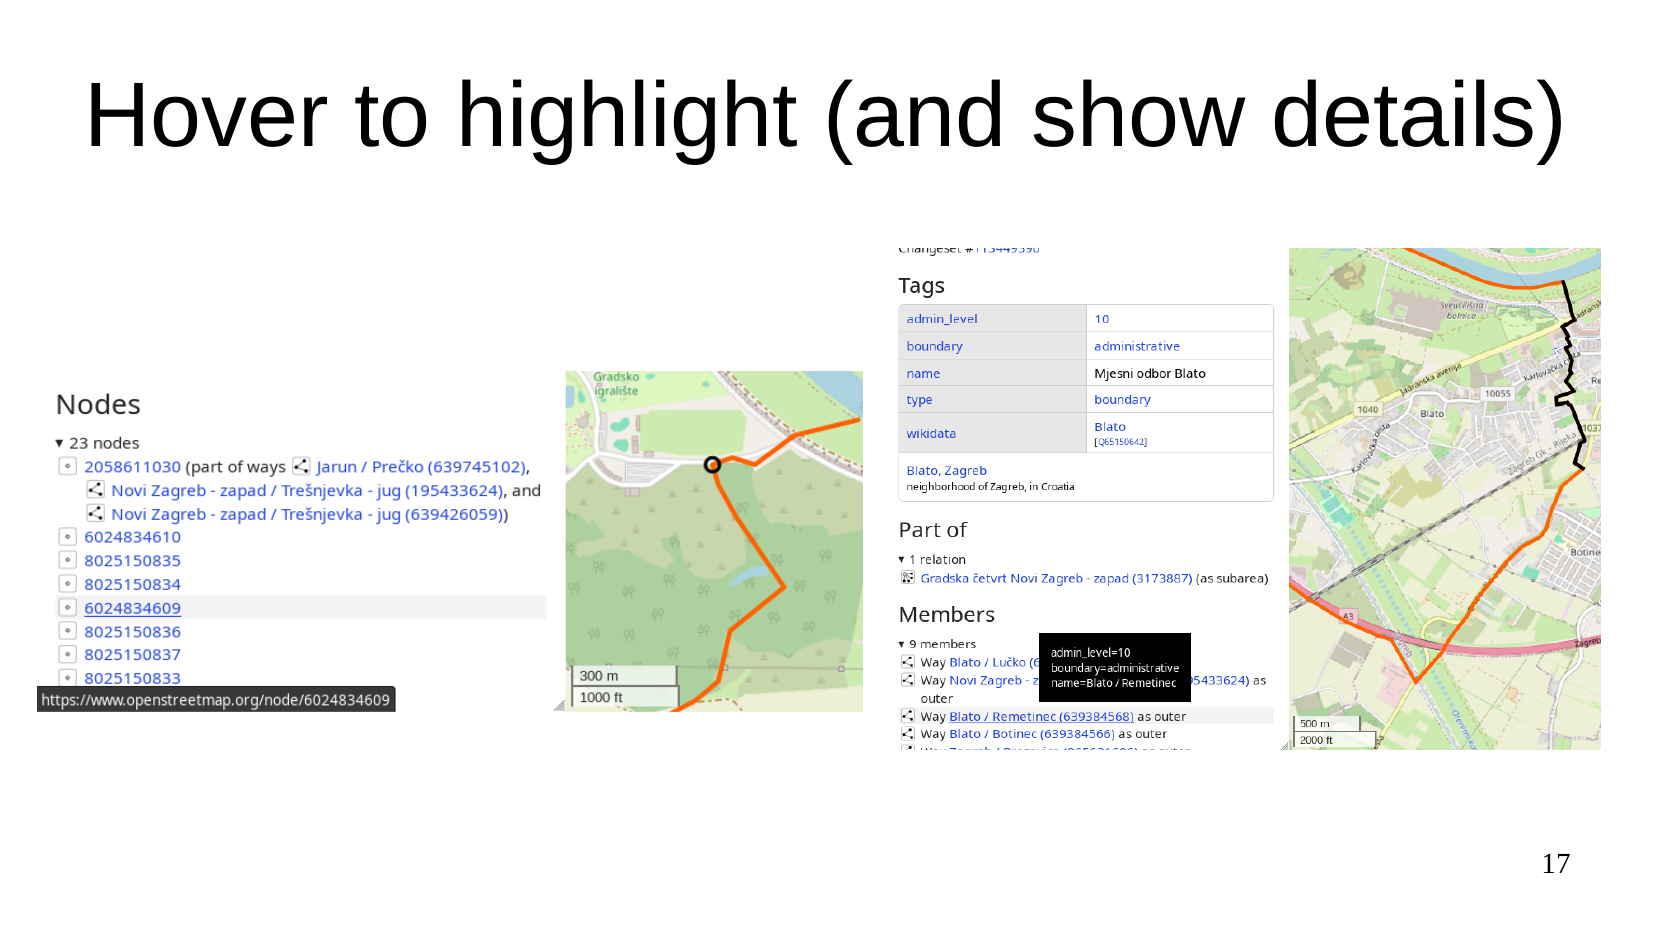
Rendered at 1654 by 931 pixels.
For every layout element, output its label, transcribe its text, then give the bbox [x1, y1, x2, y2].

title Hover to highlight (and show details) [82, 37, 1571, 193]
picture [37, 371, 863, 713]
picture [884, 248, 1601, 751]
